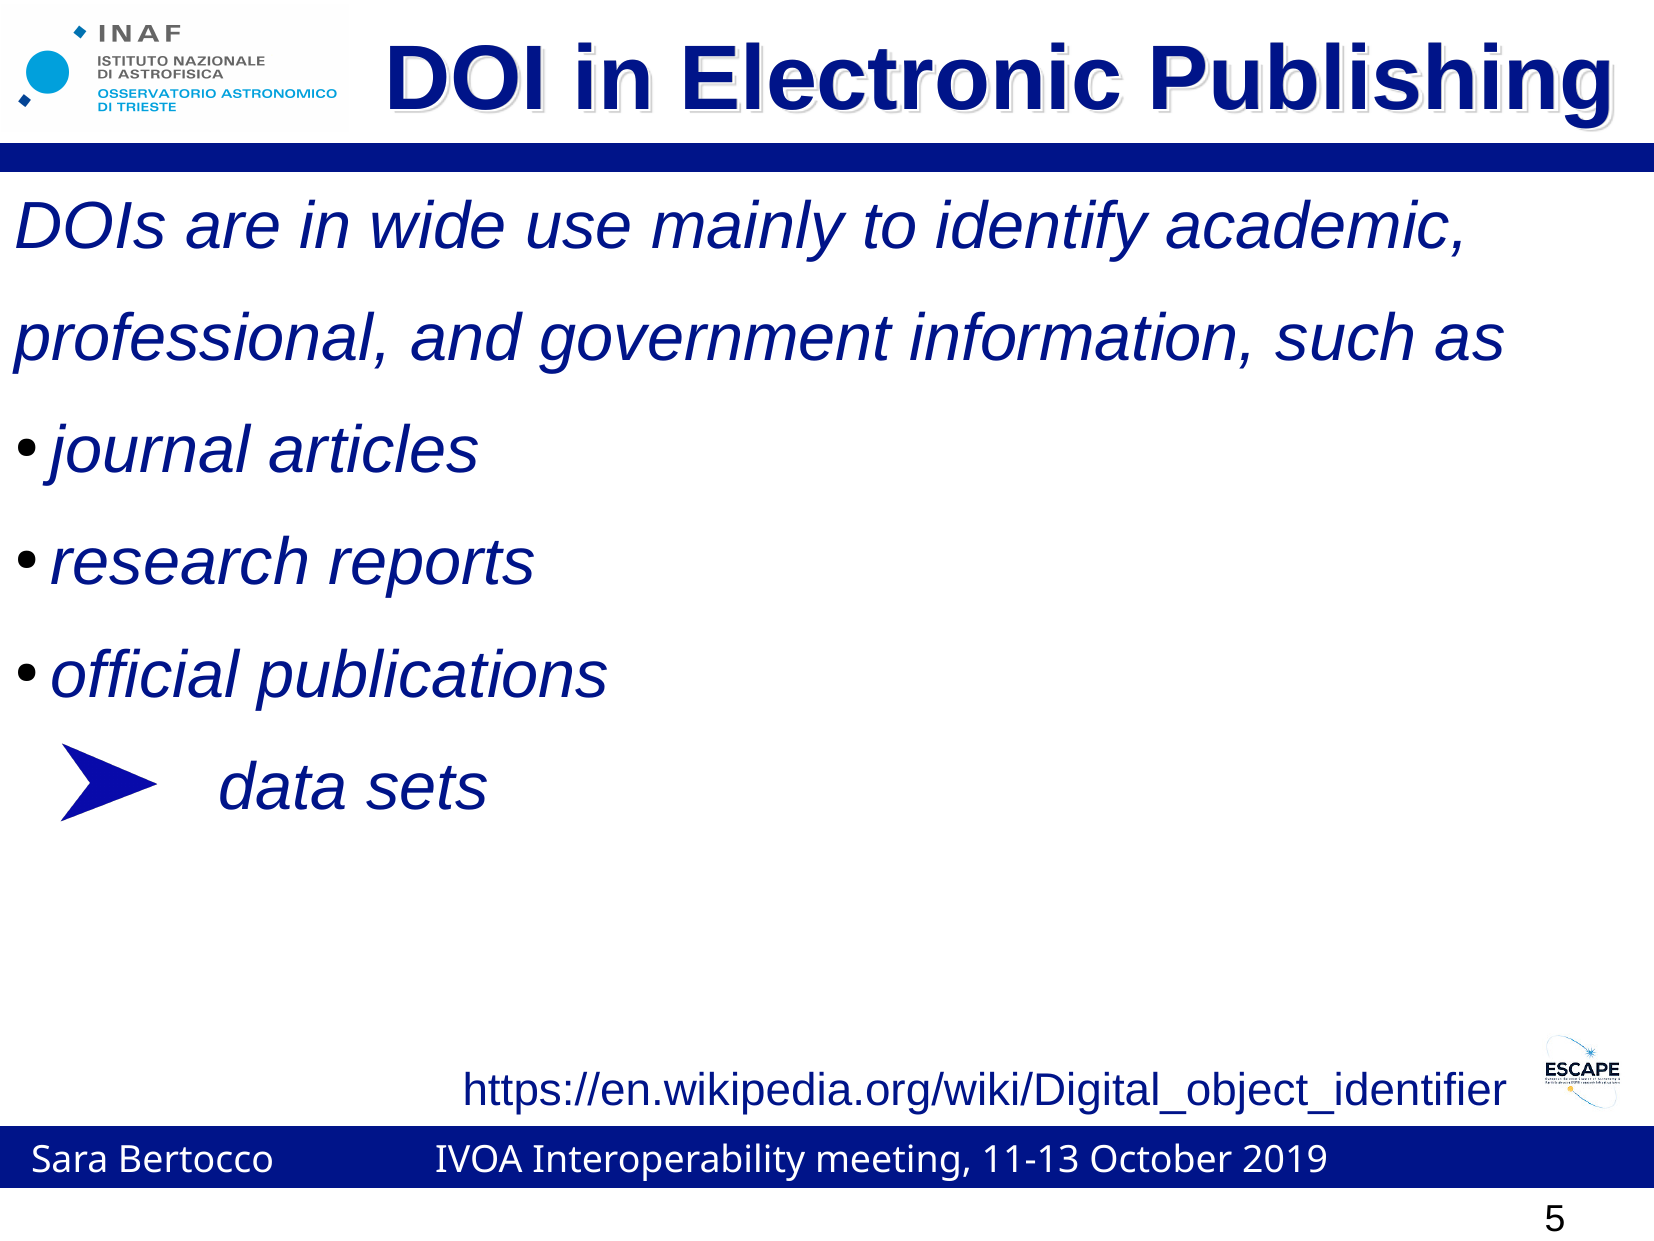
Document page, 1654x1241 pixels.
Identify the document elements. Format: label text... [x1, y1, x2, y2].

picture [1, 4, 348, 132]
text_box https://en.wikipedia.org/wiki/Digital_object_identifier [447, 1056, 1531, 1135]
title DOI in Electronic Publishing [348, 4, 1654, 143]
text_box DOIs are in wide use mainly to identify academic, professional, and government information, such as journal articles research reports official publications data sets [0, 143, 1654, 1191]
picture [1519, 1027, 1645, 1116]
picture [60, 743, 158, 823]
text_box <number> [1529, 1191, 1654, 1241]
